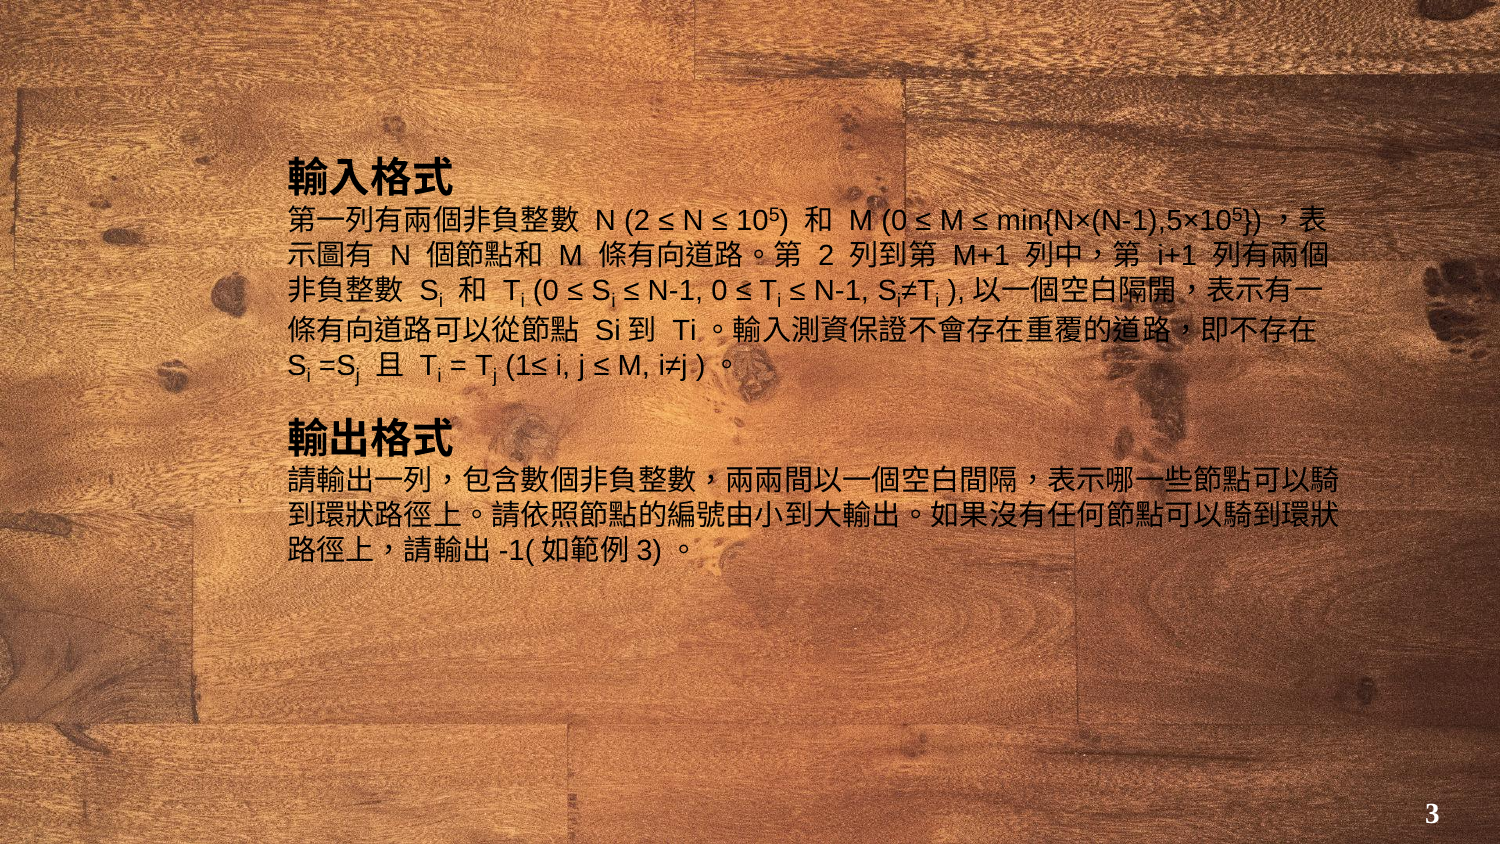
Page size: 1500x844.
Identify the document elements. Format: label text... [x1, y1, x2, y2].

slide_number 3 [1410, 779, 1500, 844]
text_box 輸入格式 第一列有兩個非負整數 N (2 ≤ N ≤ 105) 和 M (0 ≤ M ≤ min{N×(N-1),5×105})，表示圖有 N 個節點和 M 條有向道路。第 2 列到第 M+1 列中，第 i+1 列有兩個非負整數 Si 和 Ti (0 ≤ Si ≤ N-1, 0 ≤ Ti ≤ N-1, Si≠Ti ),以一個空白隔開，表示有一條有向道路可以從節點 Si到 Ti。輸入測資保證不會存在重覆的道路，即不存在 Si =Sj 且 Ti = Tj (1≤ i, j ≤ M, i≠j )。 輸出格式 請輸出一列，包含數個非負整數，兩兩間以一個空白間隔，表示哪一些節點可以騎到環狀路徑上。請依照節點的編號由小到大輸出。如果沒有任何節點可以騎到環狀路徑上，請輸出-1(如範例3)。 [272, 119, 1362, 644]
